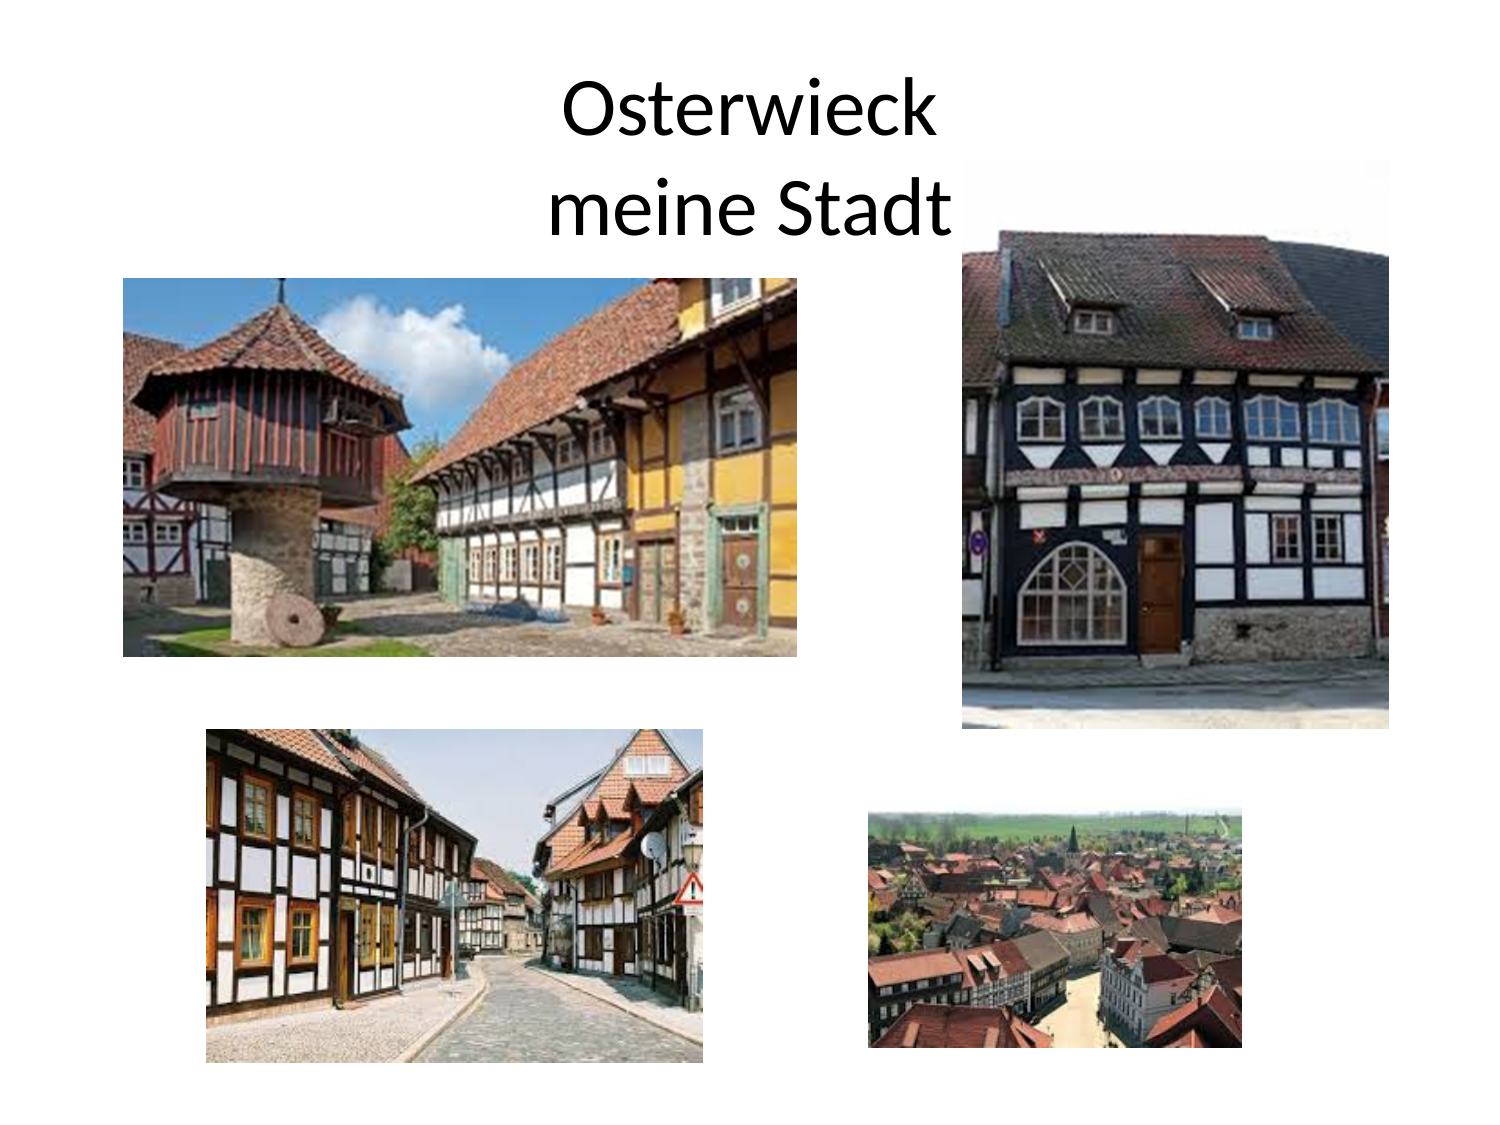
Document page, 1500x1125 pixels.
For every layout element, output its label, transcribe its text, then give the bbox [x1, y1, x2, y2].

picture [123, 278, 797, 657]
picture [868, 798, 1242, 1048]
title Osterwieck meine Stadt [75, 45, 1426, 233]
picture [962, 160, 1389, 729]
picture [206, 729, 703, 1063]
